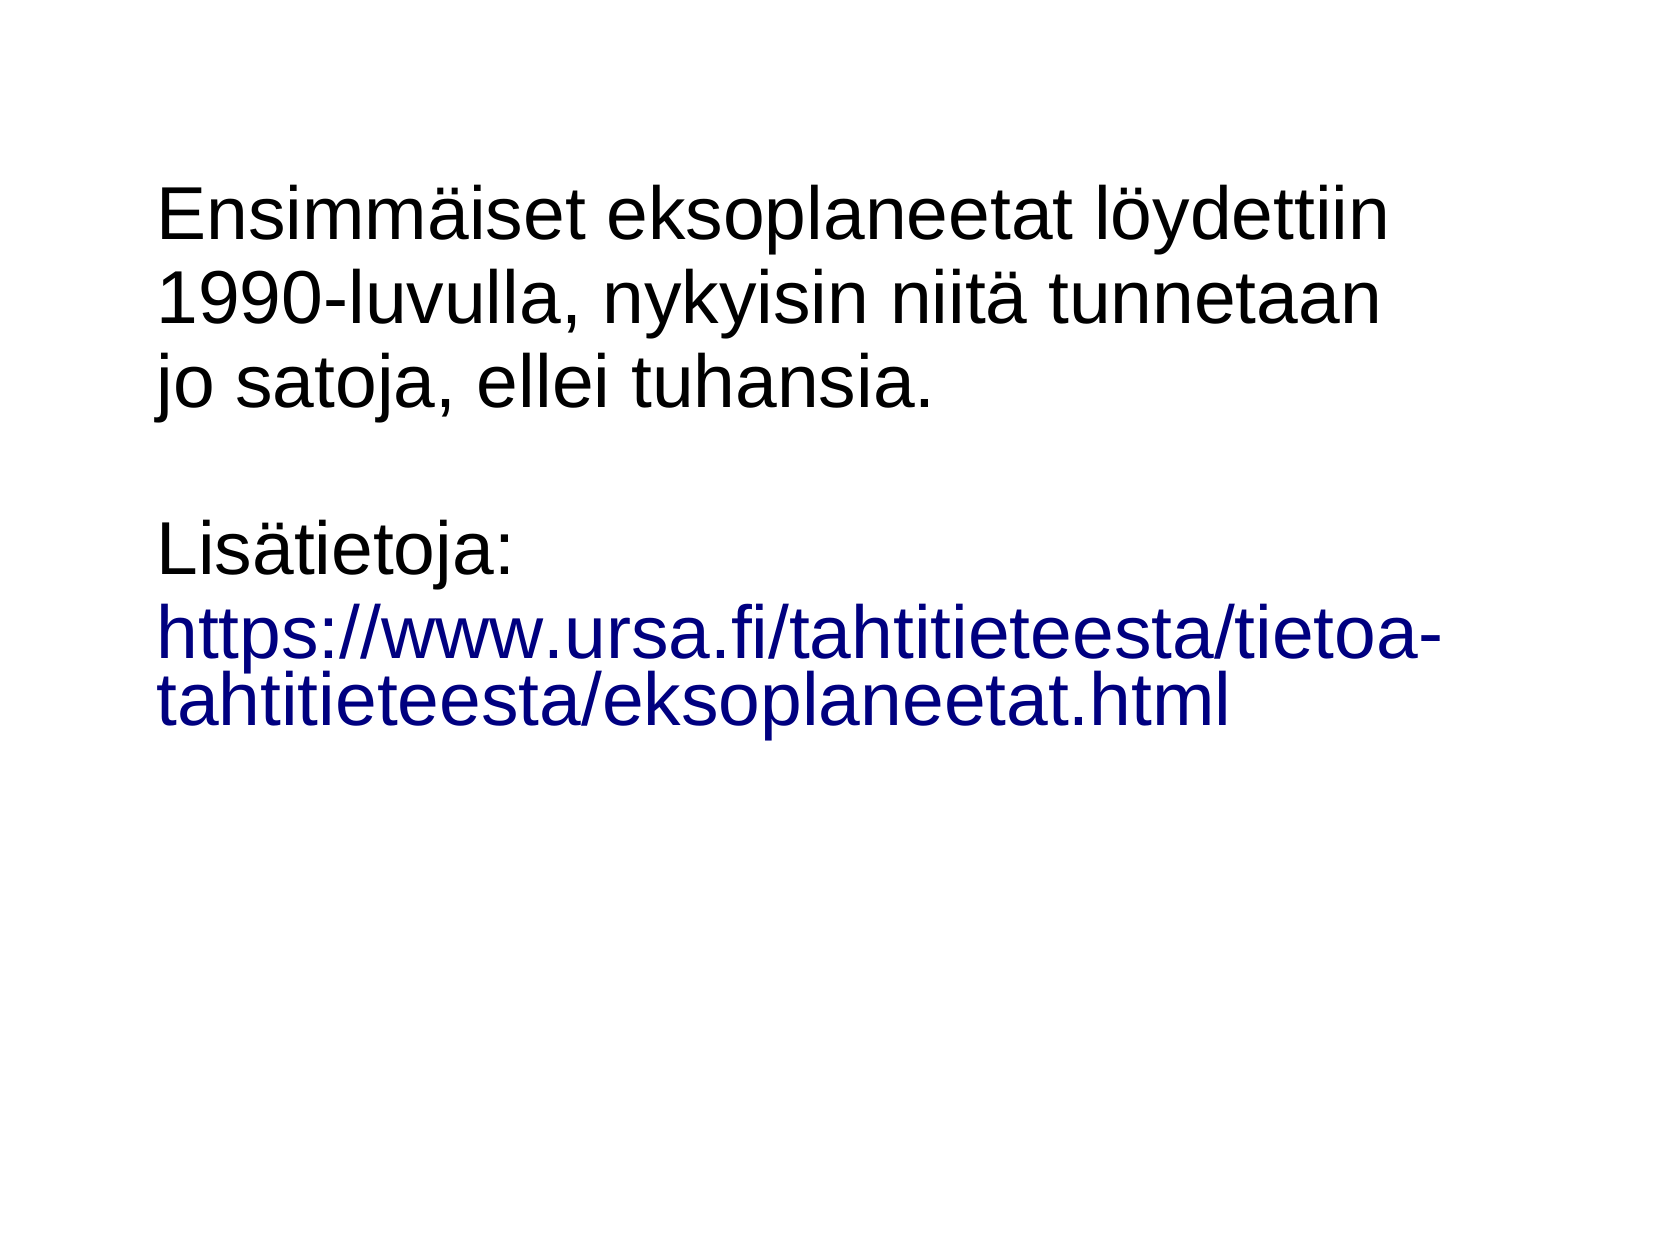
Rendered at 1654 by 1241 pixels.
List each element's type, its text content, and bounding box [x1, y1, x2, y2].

text_box Ensimmäiset eksoplaneetat löydettiin 1990-luvulla, nykyisin niitä tunnetaan jo satoja, ellei tuhansia. Lisätietoja: https://www.ursa.fi/tahtitieteesta/tietoa-tahtitieteesta/eksoplaneetat.html [141, 165, 1477, 766]
